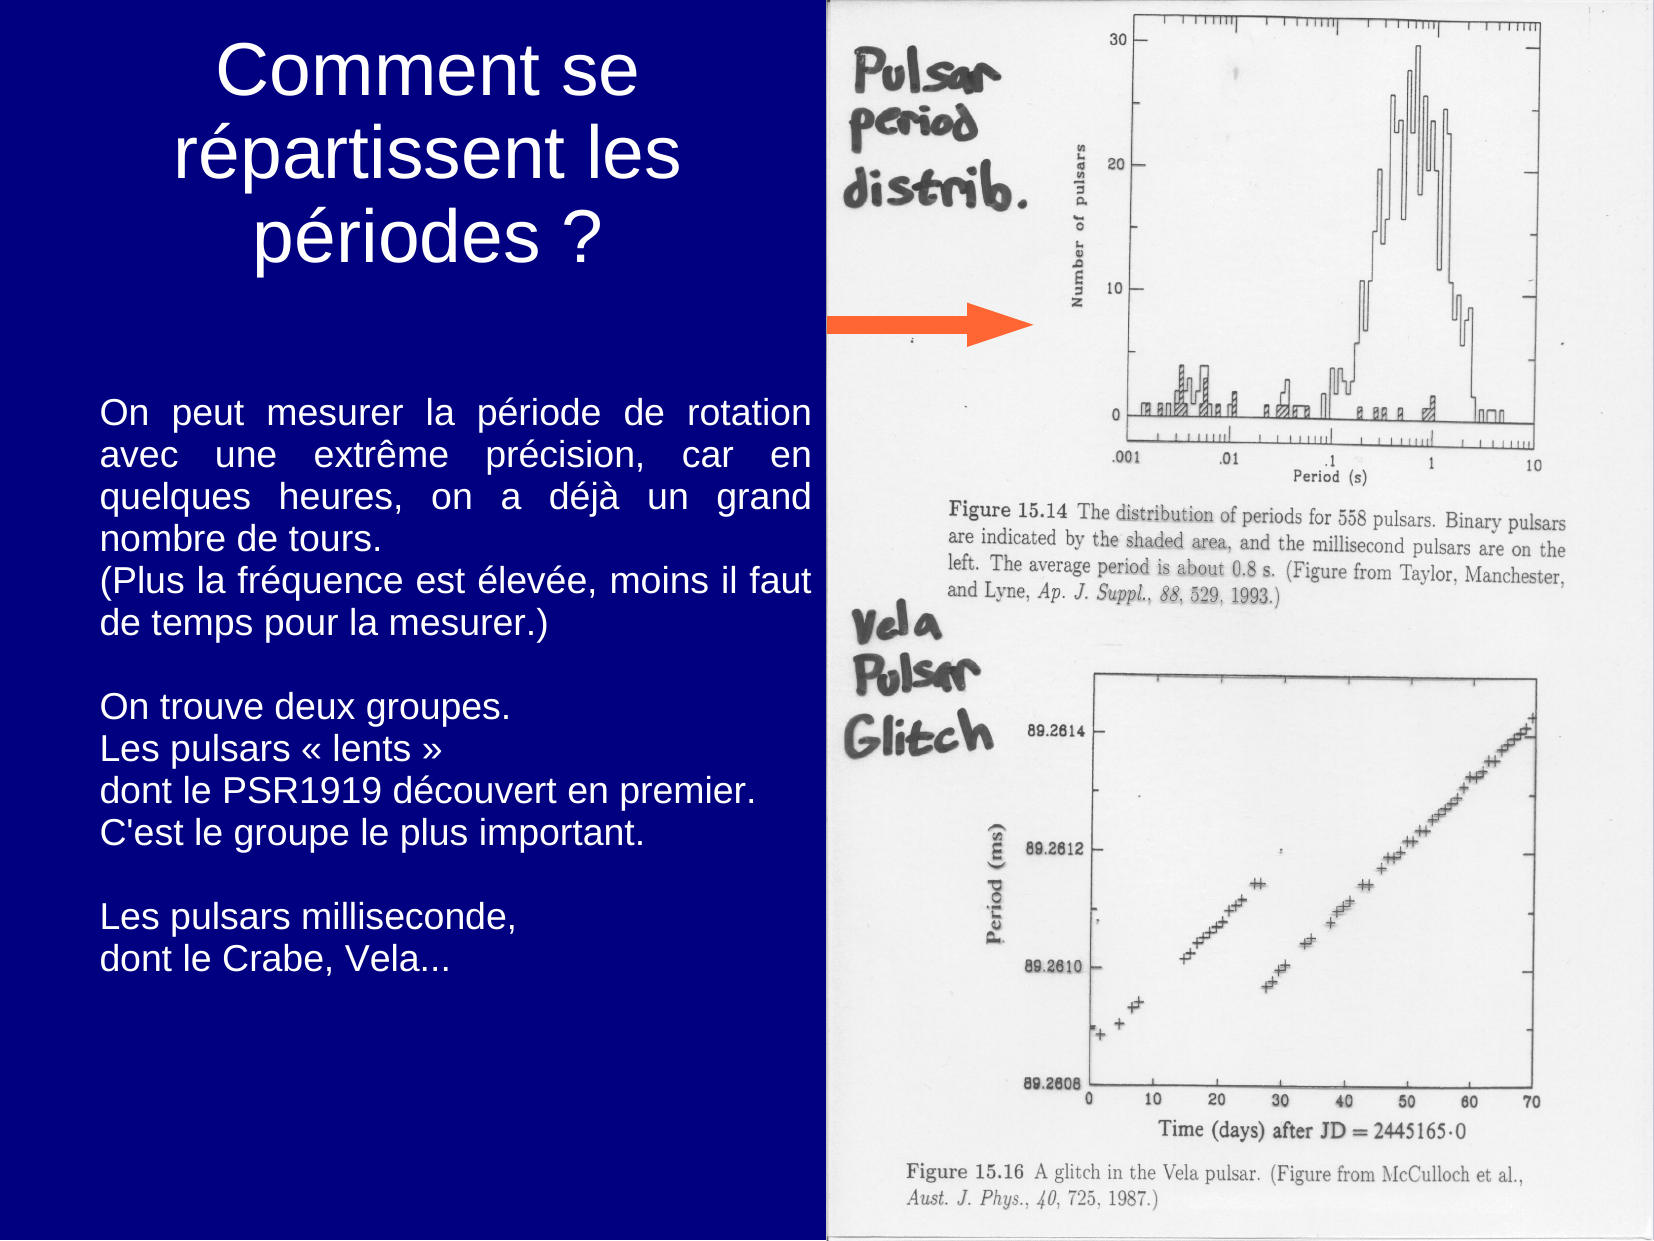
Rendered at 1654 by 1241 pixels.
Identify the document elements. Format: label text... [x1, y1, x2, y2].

picture [826, 0, 1654, 1241]
text_box On peut mesurer la période de rotation avec une extrême précision, car en quelques heures, on a déjà un grand nombre de tours. (Plus la fréquence est élevée, moins il faut de temps pour la mesurer.) On trouve deux groupes. Les pulsars « lents » dont le PSR1919 découvert en premier. C'est le groupe le plus important. Les pulsars milliseconde, dont le Crabe, Vela... [84, 383, 826, 1034]
title Comment se répartissent les périodes ? [29, 26, 826, 279]
